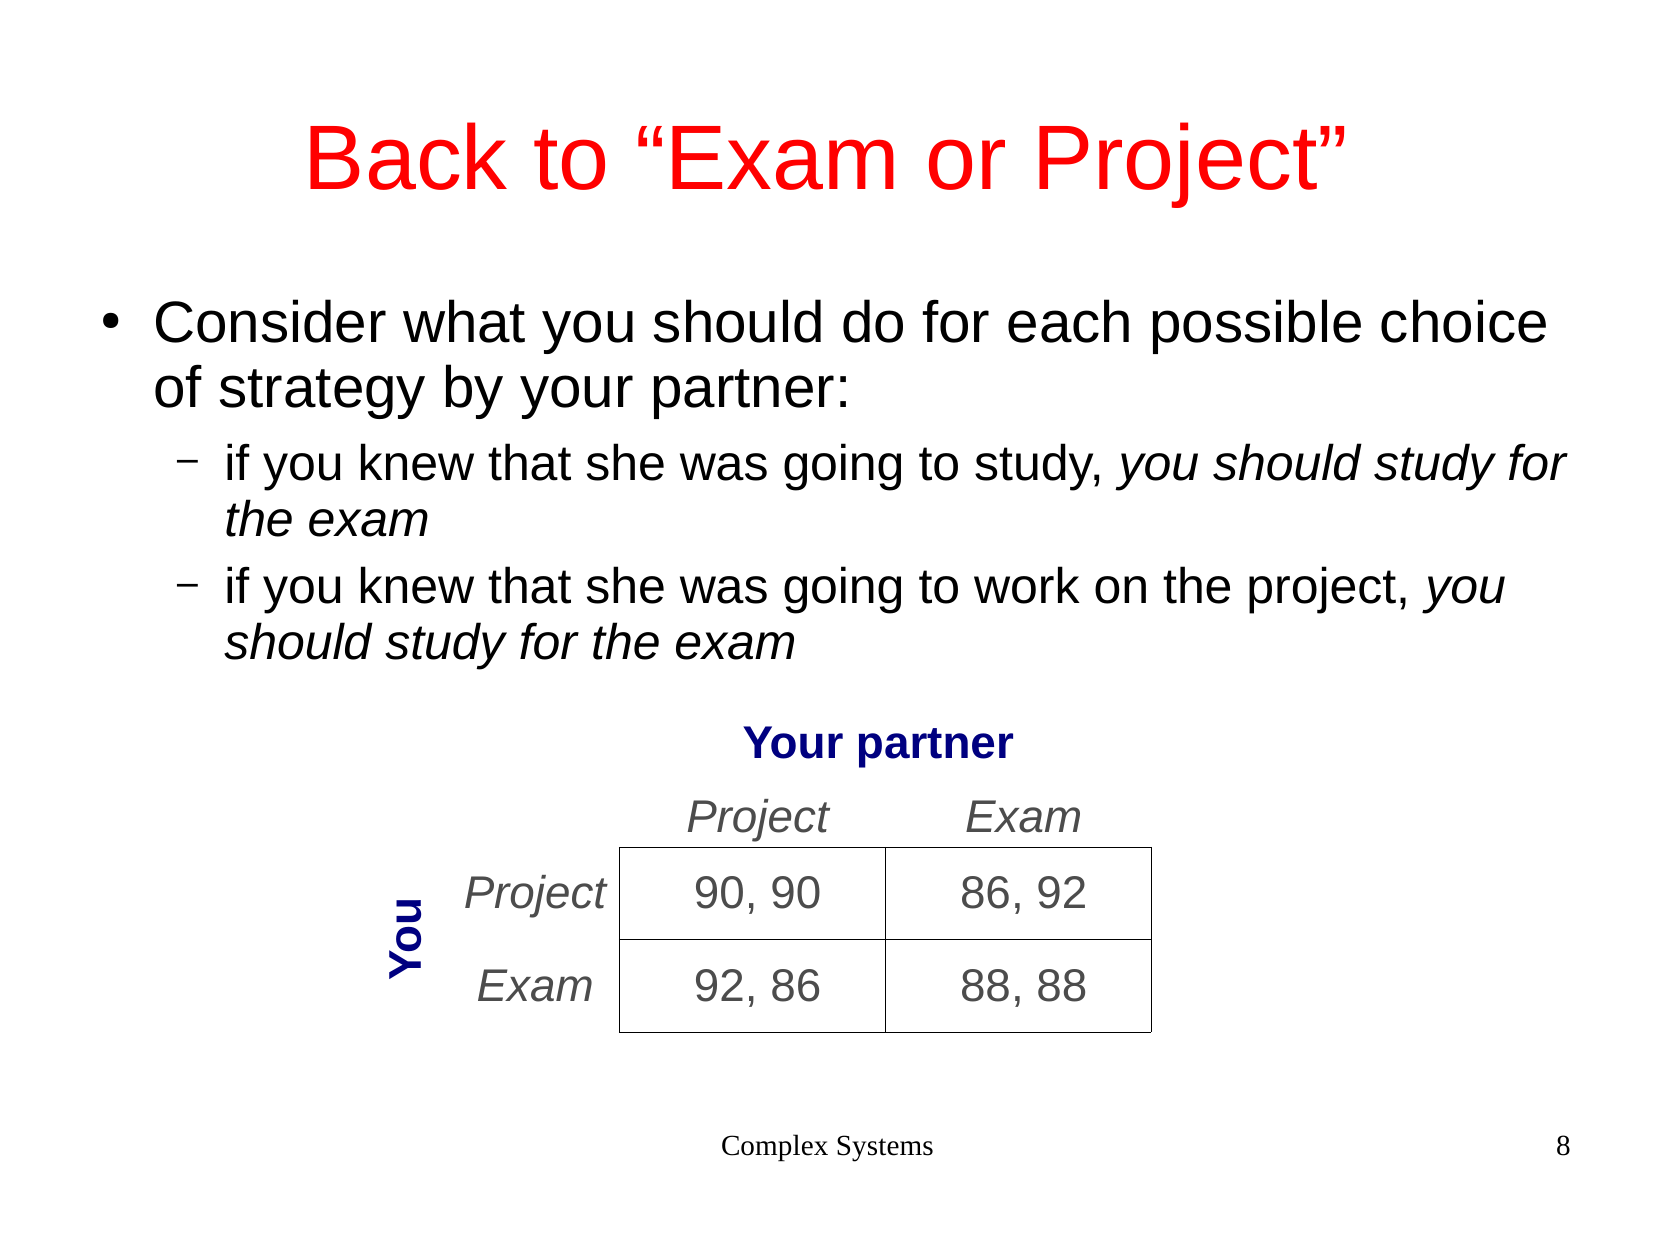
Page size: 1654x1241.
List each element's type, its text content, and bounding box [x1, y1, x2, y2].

table_cell 90, 90 [620, 848, 885, 939]
table_cell 86, 92 [886, 848, 1151, 939]
table_header Project [619, 754, 885, 847]
table_cell Exam [440, 940, 619, 1032]
table_cell 88, 88 [886, 940, 1151, 1032]
table_header [440, 754, 619, 847]
text_box Your partner [742, 712, 1015, 768]
title Back to “Exam or Project” [82, 49, 1571, 257]
table_cell 92, 86 [620, 940, 885, 1032]
list Consider what you should do for each possible choice of strategy by your partner: if you knew that she was going to study, you should study for the exam if you knew that she was going to work on the project, you should study for the exam [82, 290, 1571, 1109]
table_cell Project [440, 847, 619, 940]
table_header Exam [885, 754, 1151, 847]
text_box You [375, 897, 431, 981]
